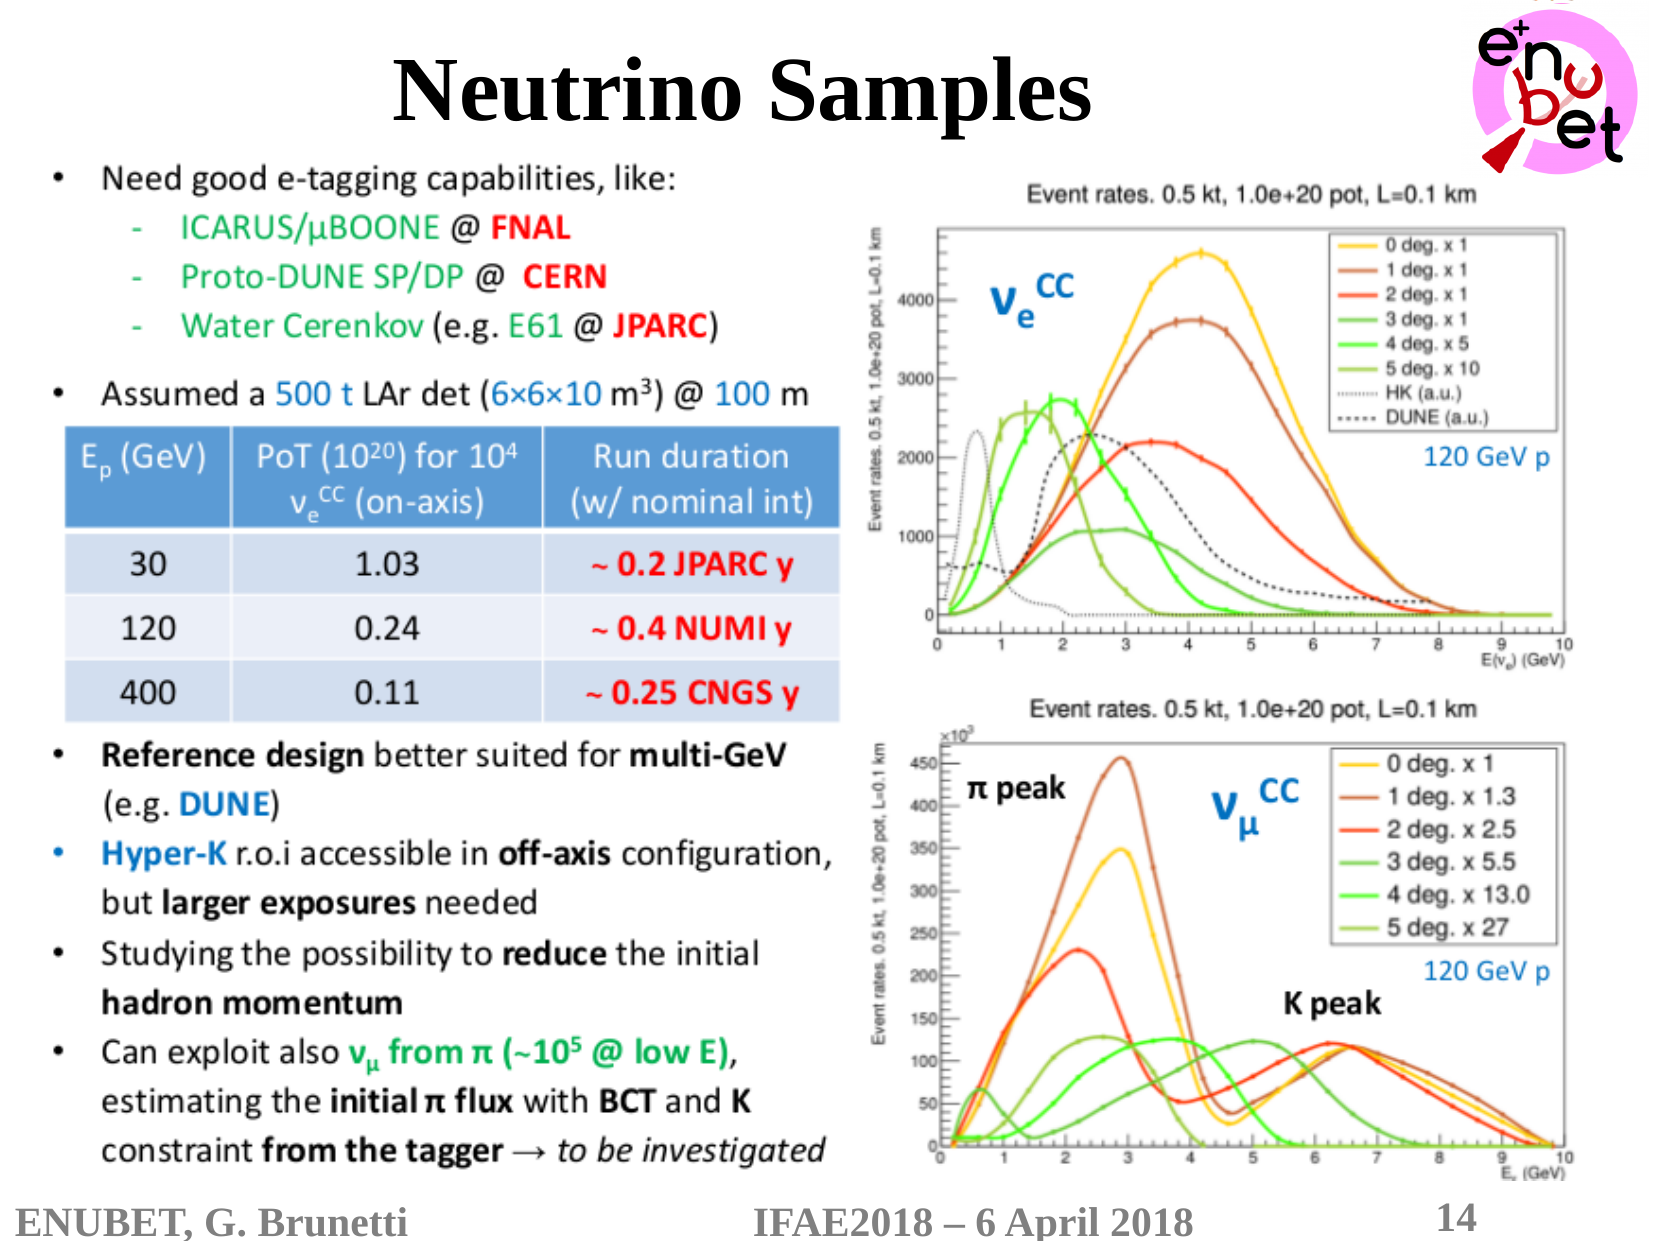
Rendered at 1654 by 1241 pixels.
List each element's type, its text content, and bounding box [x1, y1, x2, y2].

picture [37, 0, 1653, 1181]
title Neutrino Samples [0, 31, 1461, 148]
